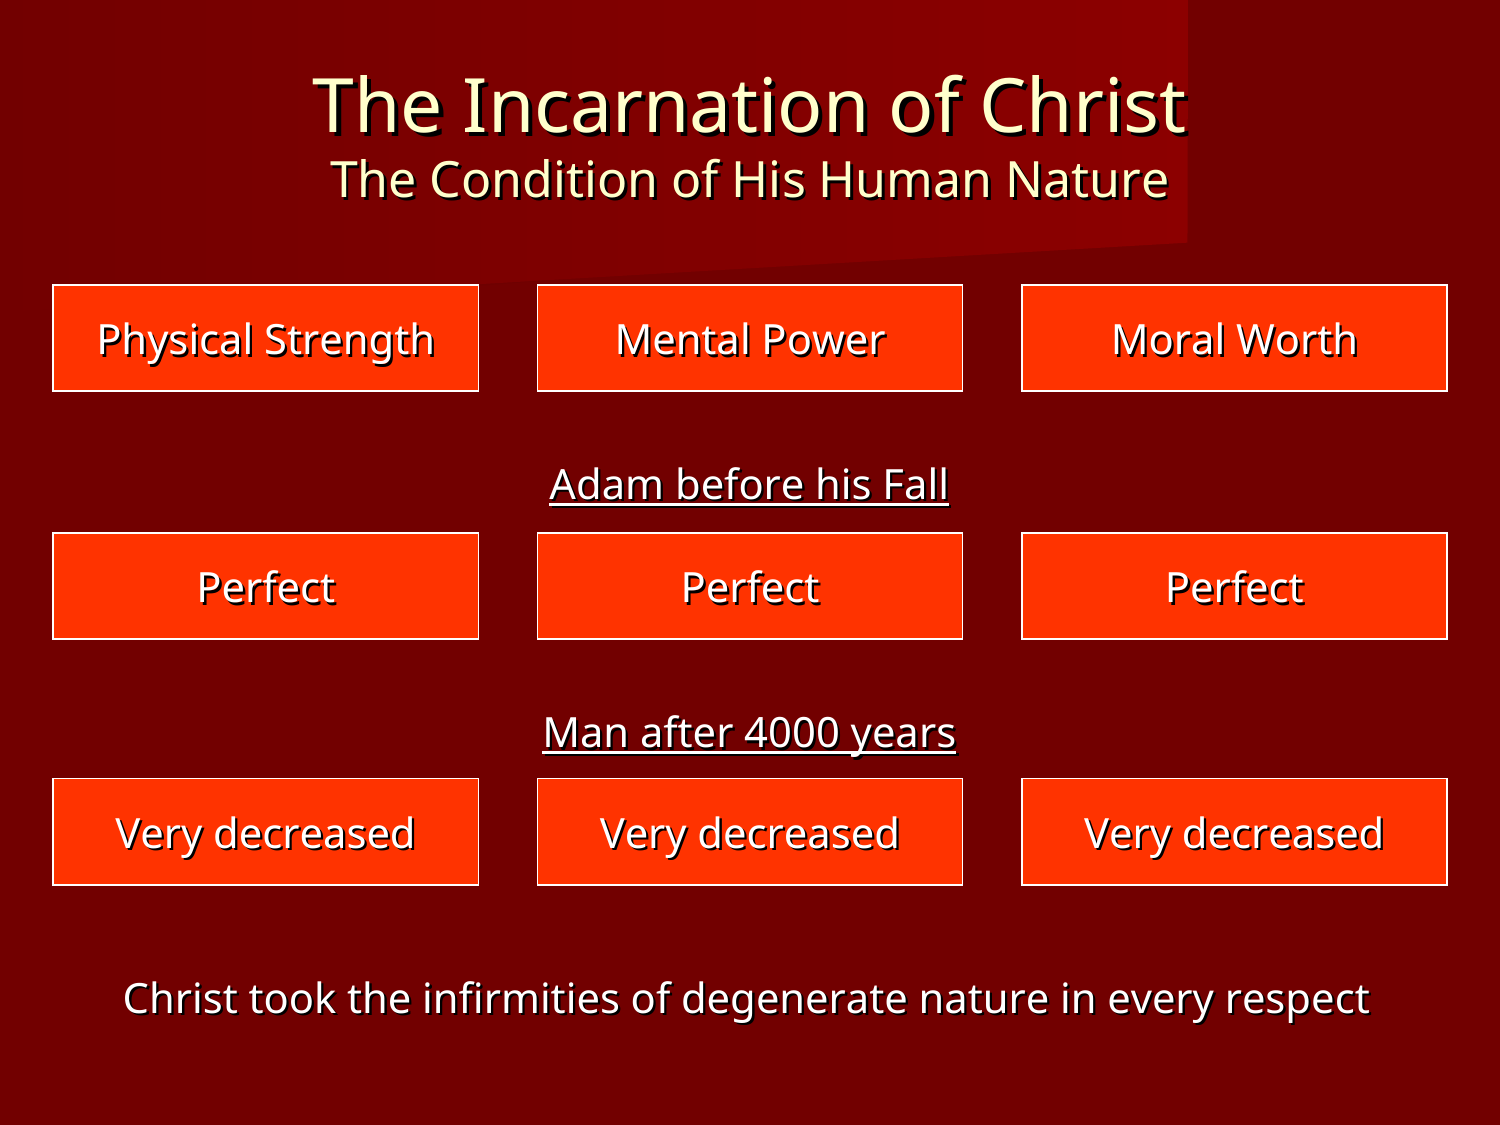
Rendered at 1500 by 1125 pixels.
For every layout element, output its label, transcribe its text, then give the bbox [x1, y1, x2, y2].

text_box Perfect [1021, 532, 1448, 640]
text_box Perfect [537, 532, 963, 640]
text_box Very decreased [1021, 778, 1448, 885]
title The Incarnation of Christ The Condition of His Human Nature [75, 49, 1426, 216]
text_box Perfect [53, 532, 479, 640]
text_box Very decreased [53, 778, 479, 885]
text_box Man after 4000 years [424, 698, 1074, 764]
text_box Mental Power [537, 284, 963, 392]
text_box Christ took the infirmities of degenerate nature in every respect [55, 963, 1438, 1030]
text_box Very decreased [537, 778, 963, 885]
text_box Moral Worth [1021, 284, 1448, 392]
text_box Adam before his Fall [437, 450, 1062, 516]
text_box Physical Strength [53, 284, 479, 392]
